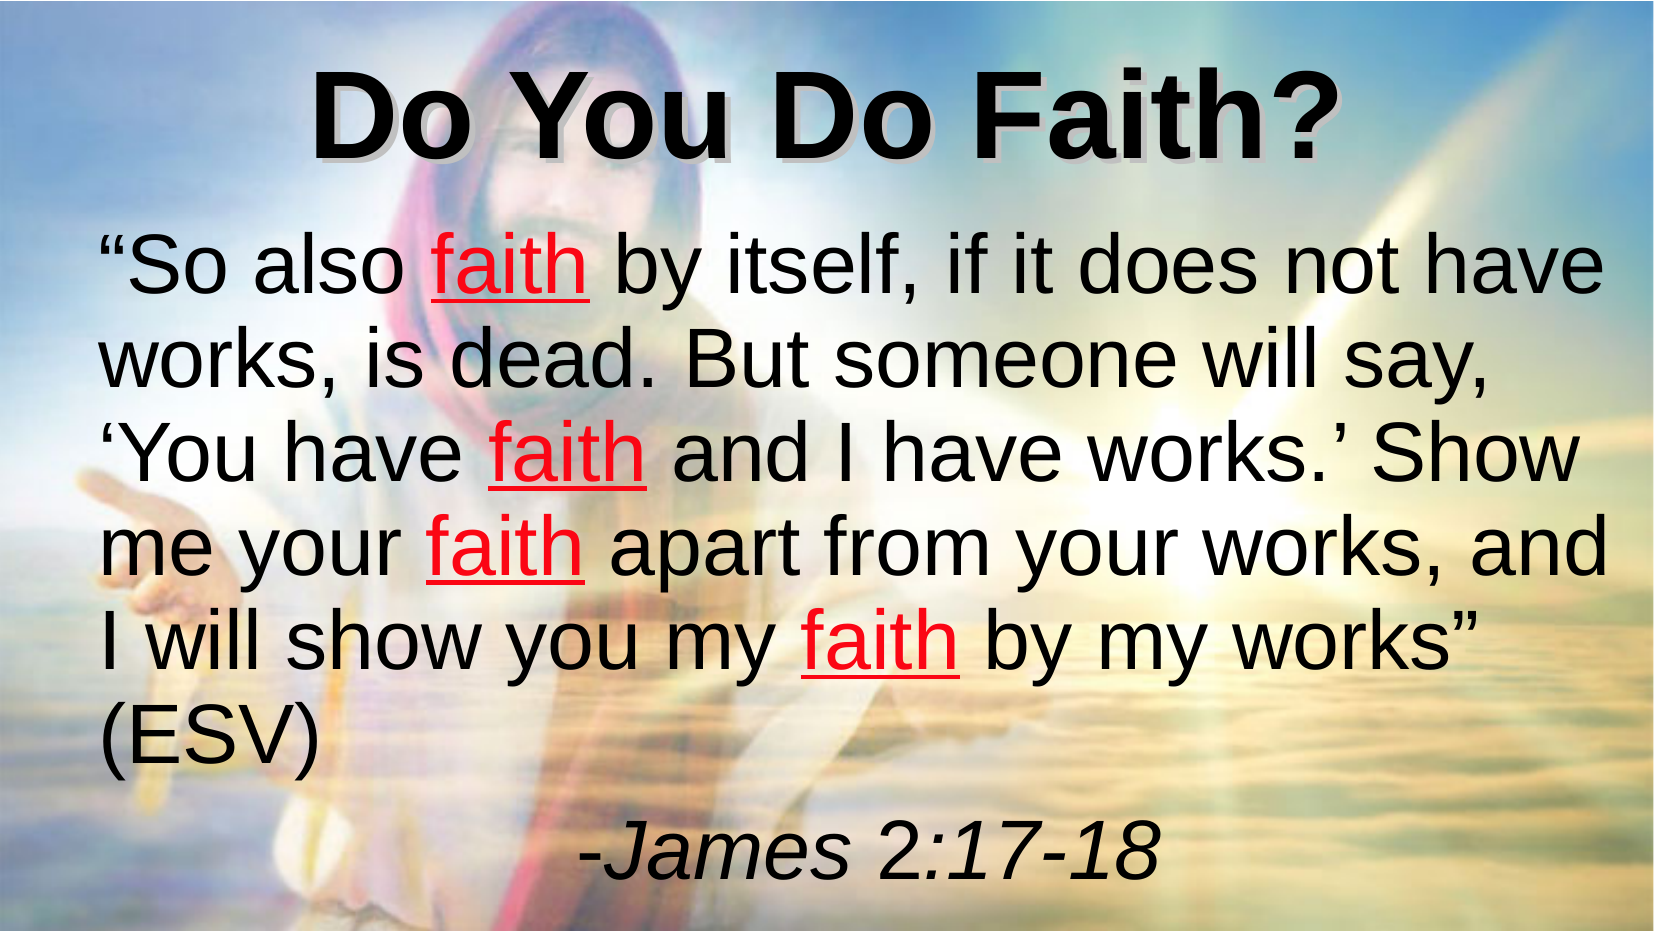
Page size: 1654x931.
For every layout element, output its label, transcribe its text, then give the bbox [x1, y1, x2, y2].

list “So also faith by itself, if it does not have works, is dead. But someone will say, ‘You have faith and I have works.’ Show me your faith apart from your works, and I will show you my faith by my works” (ESV) -James 2:17-18 [45, 217, 1621, 901]
title Do You Do Faith? [82, 37, 1571, 193]
picture [0, 1, 1654, 931]
